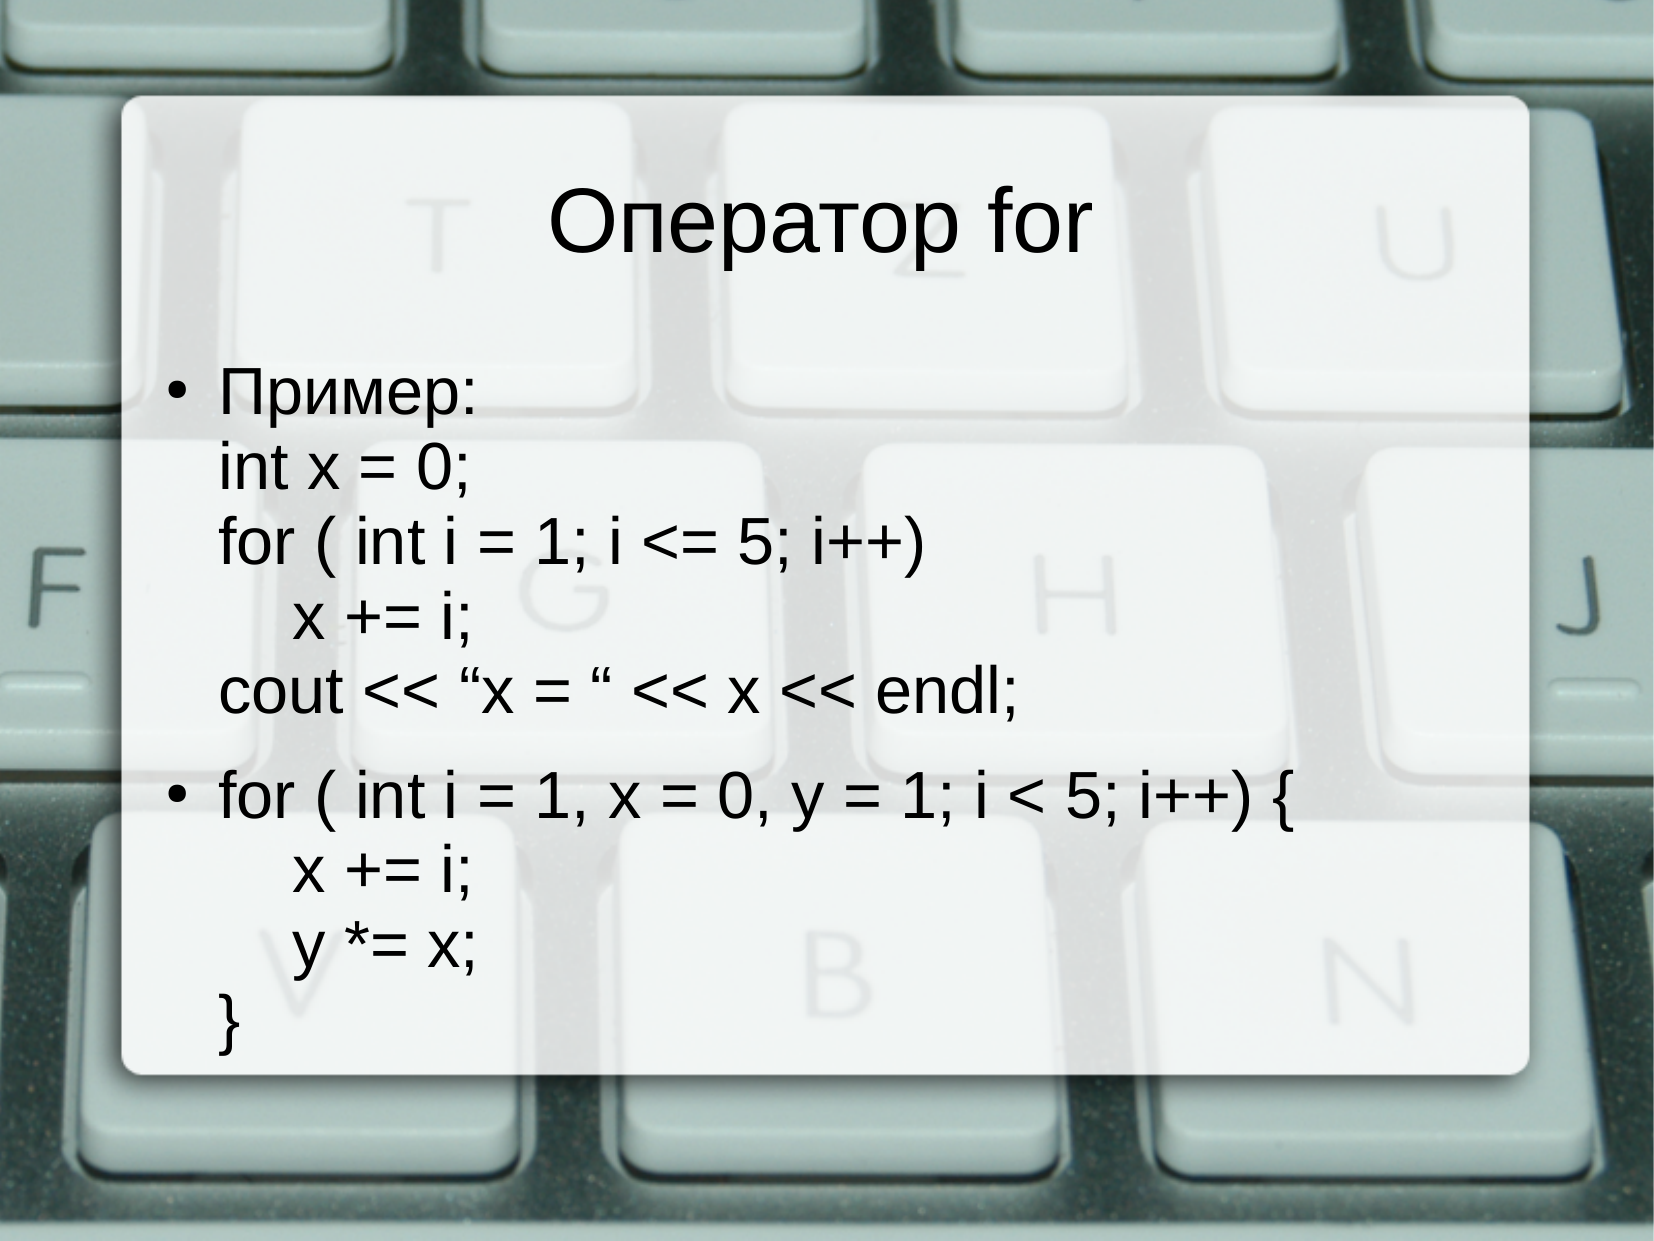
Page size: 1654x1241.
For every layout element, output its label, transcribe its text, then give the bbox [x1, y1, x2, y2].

title Оператор for [135, 117, 1506, 325]
list Пример: int x = 0; for ( int i = 1; i <= 5; i++) x += i; cout << “x = “ << x << endl; for ( int i = 1, x = 0, y = 1; i < 5; i++) { x += i; y *= x; } [147, 354, 1506, 1132]
picture [0, 0, 1654, 1241]
